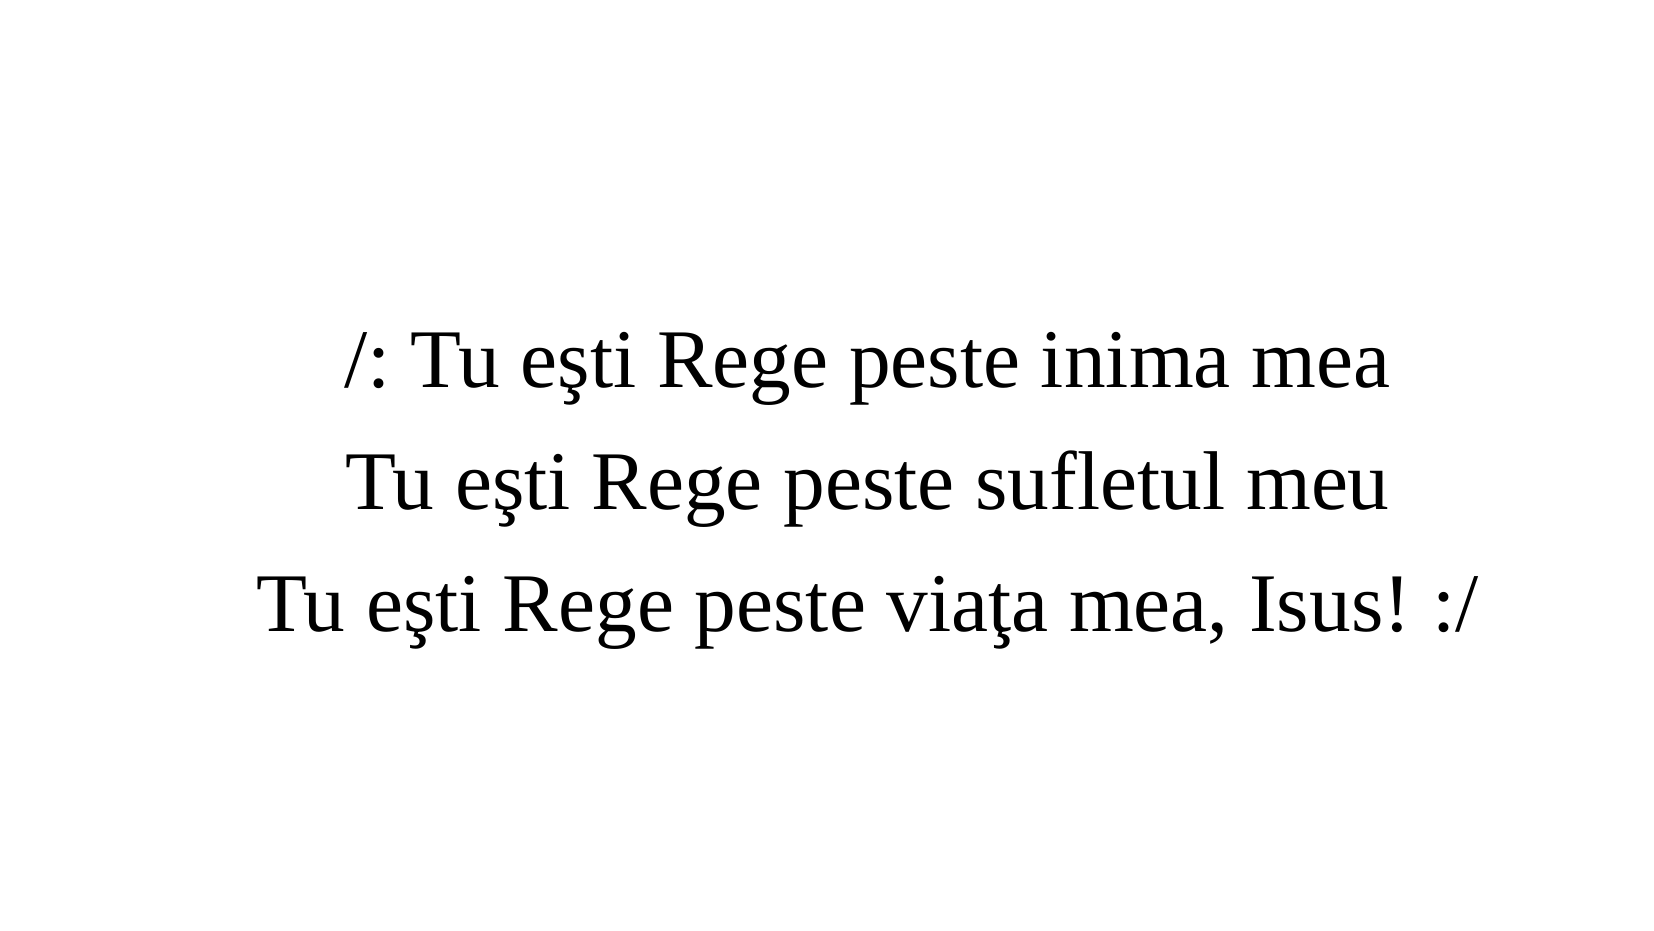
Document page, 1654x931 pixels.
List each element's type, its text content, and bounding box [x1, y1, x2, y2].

subtitle /: Tu eşti Rege peste inima mea Tu eşti Rege peste sufletul meu Tu eşti Rege peste viaţa mea, Isus! :/ [153, 301, 1583, 651]
